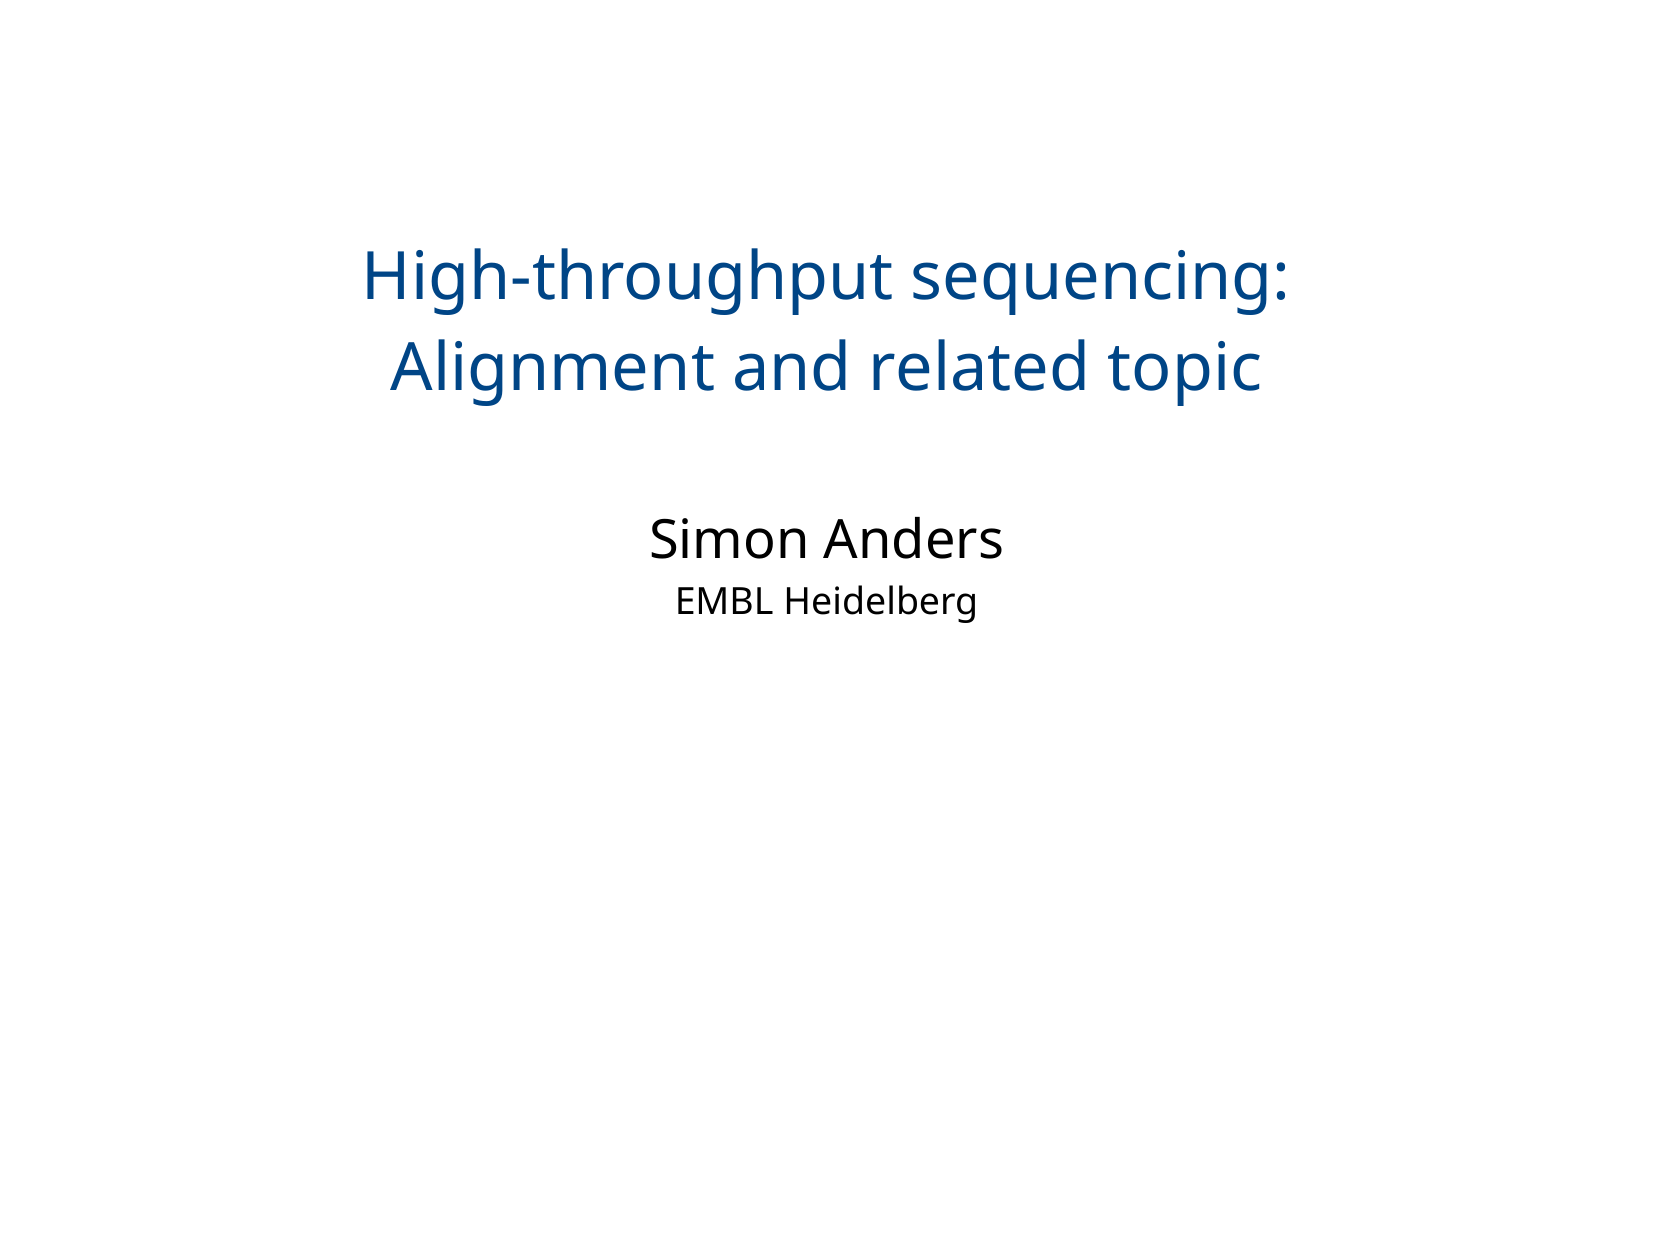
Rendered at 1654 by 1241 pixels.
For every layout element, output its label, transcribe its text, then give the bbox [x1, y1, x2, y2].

subtitle High-throughput sequencing: Alignment and related topic Simon Anders EMBL Heidelberg [82, 49, 1571, 1109]
